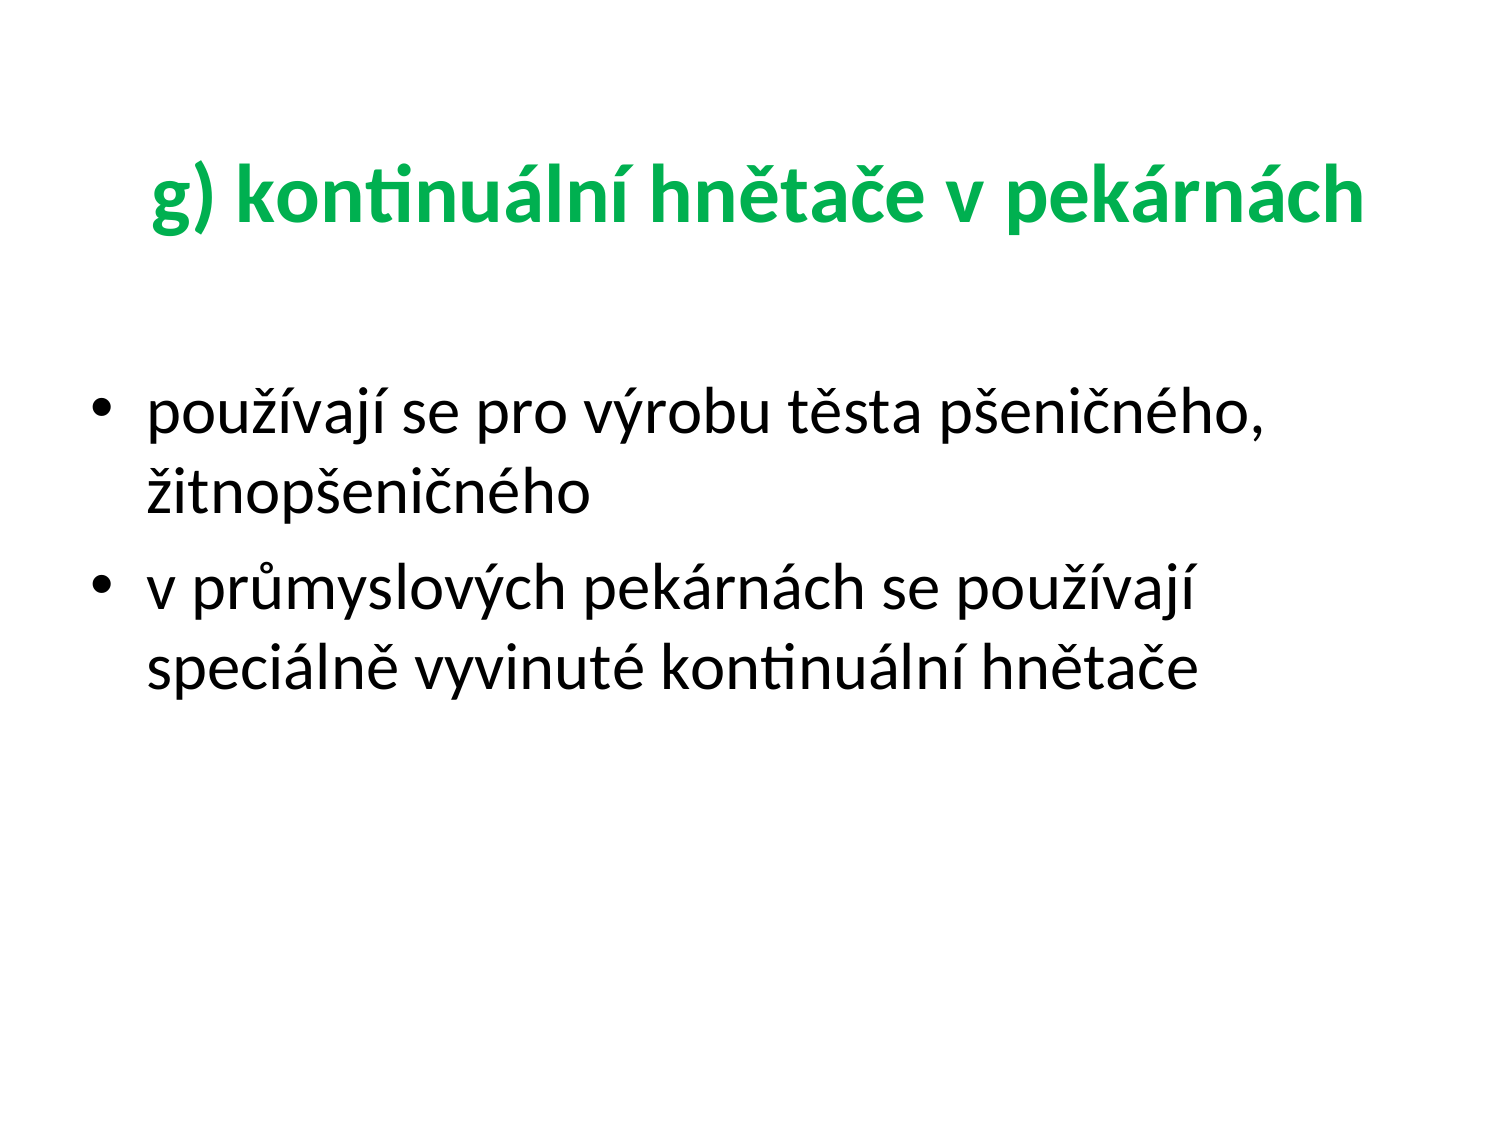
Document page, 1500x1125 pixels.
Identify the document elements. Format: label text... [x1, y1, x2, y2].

title g) kontinuální hnětače v pekárnách [75, 0, 1426, 262]
list používají se pro výrobu těsta pšeničného, žitnopšeničného v průmyslových pekárnách se používají speciálně vyvinuté kontinuální hnětače [75, 262, 1426, 1006]
